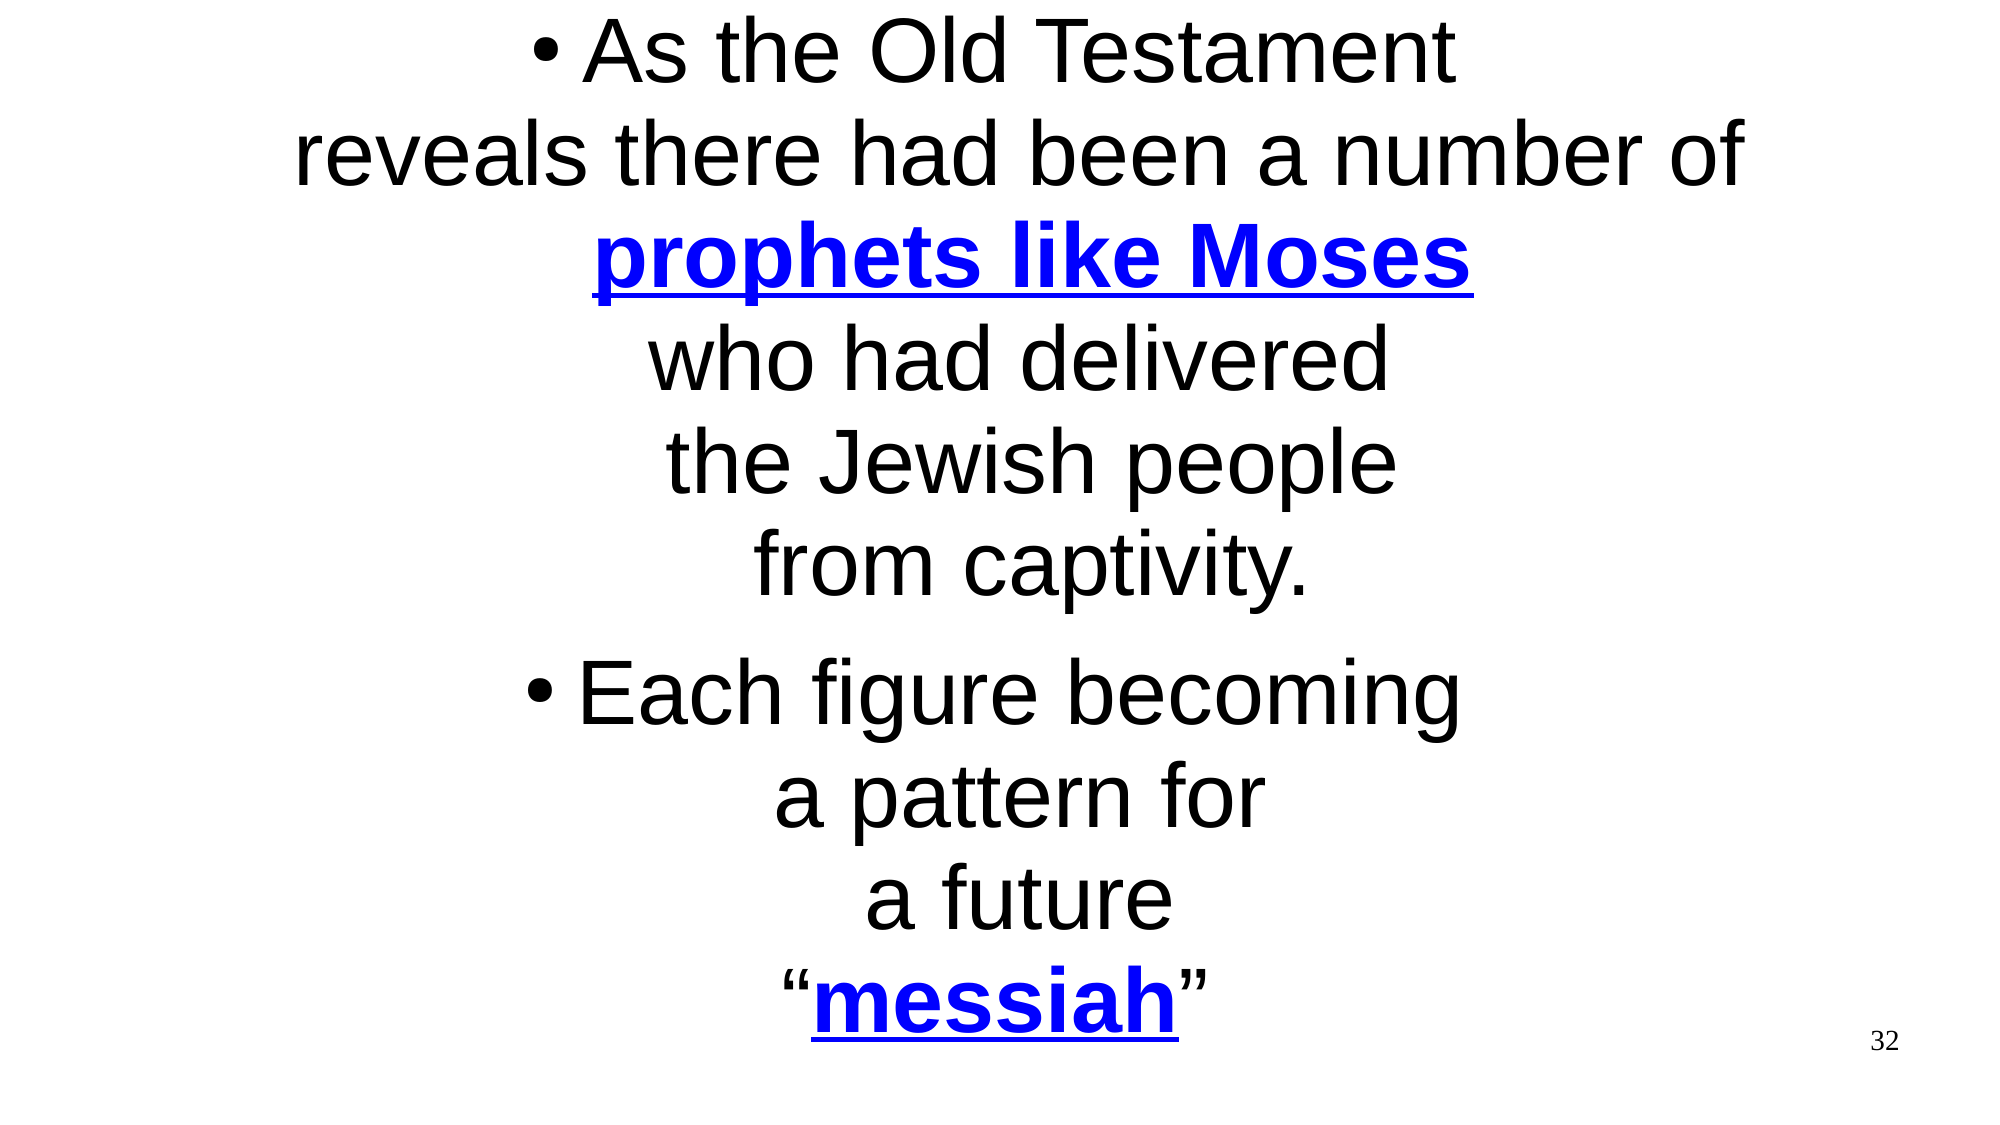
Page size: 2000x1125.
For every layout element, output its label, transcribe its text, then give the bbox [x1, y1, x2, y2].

list As the Old Testament reveals there had been a number of prophets like Moses who had delivered the Jewish people from captivity. Each figure becoming a pattern for a future “messiah” [0, 0, 1996, 1123]
